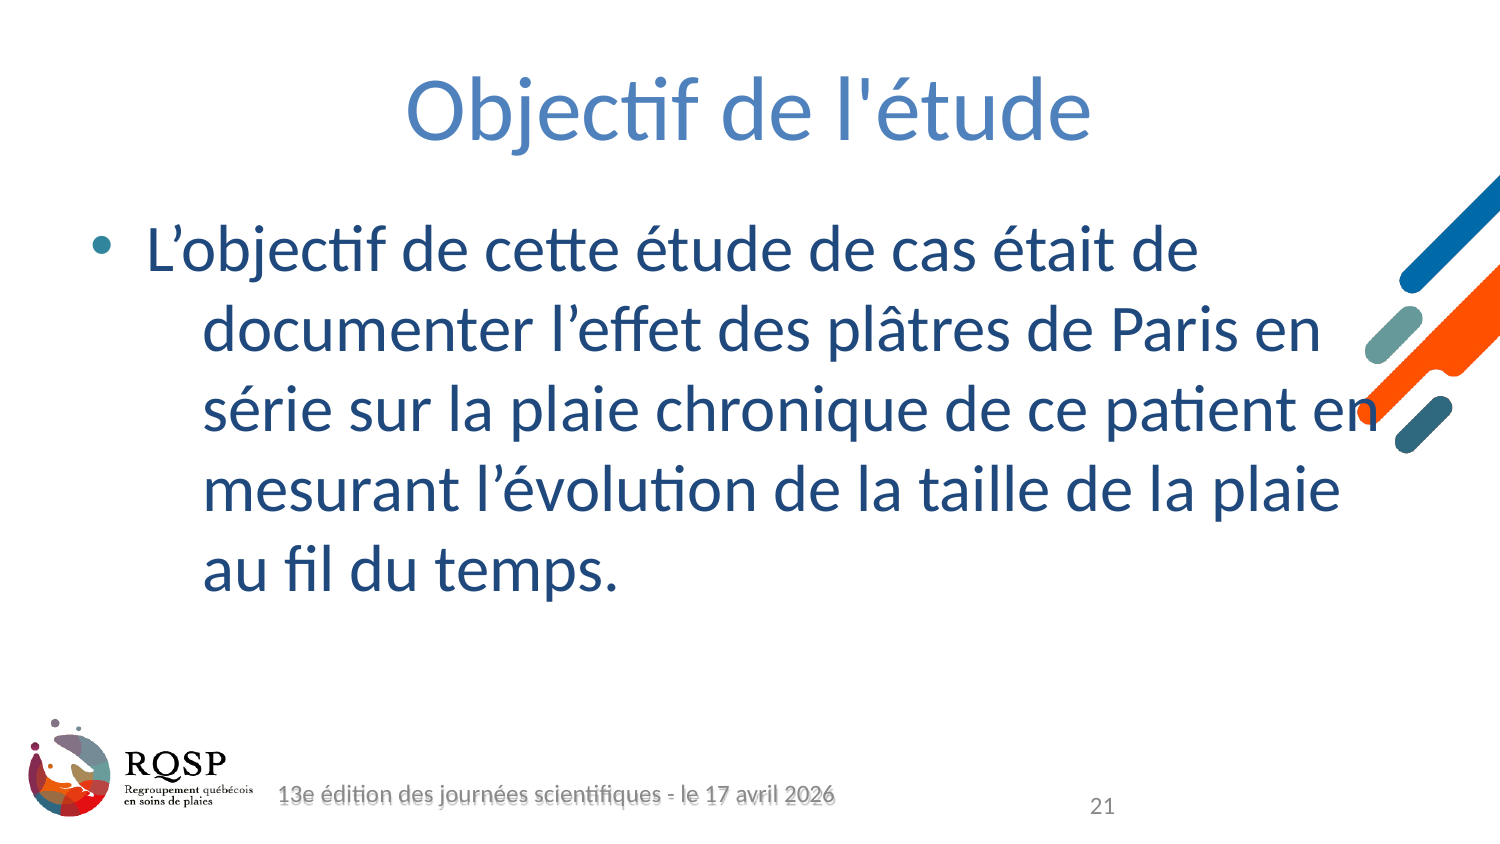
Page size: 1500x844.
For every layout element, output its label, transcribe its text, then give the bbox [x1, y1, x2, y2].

text_box [1074, 782, 1426, 828]
title Objectif de l'étude [75, 33, 1426, 175]
list L’objectif de cette étude de cas était de documenter l’effet des plâtres de Paris en série sur la plaie chronique de ce patient en mesurant l’évolution de la taille de la plaie au fil du temps. [75, 196, 1426, 754]
